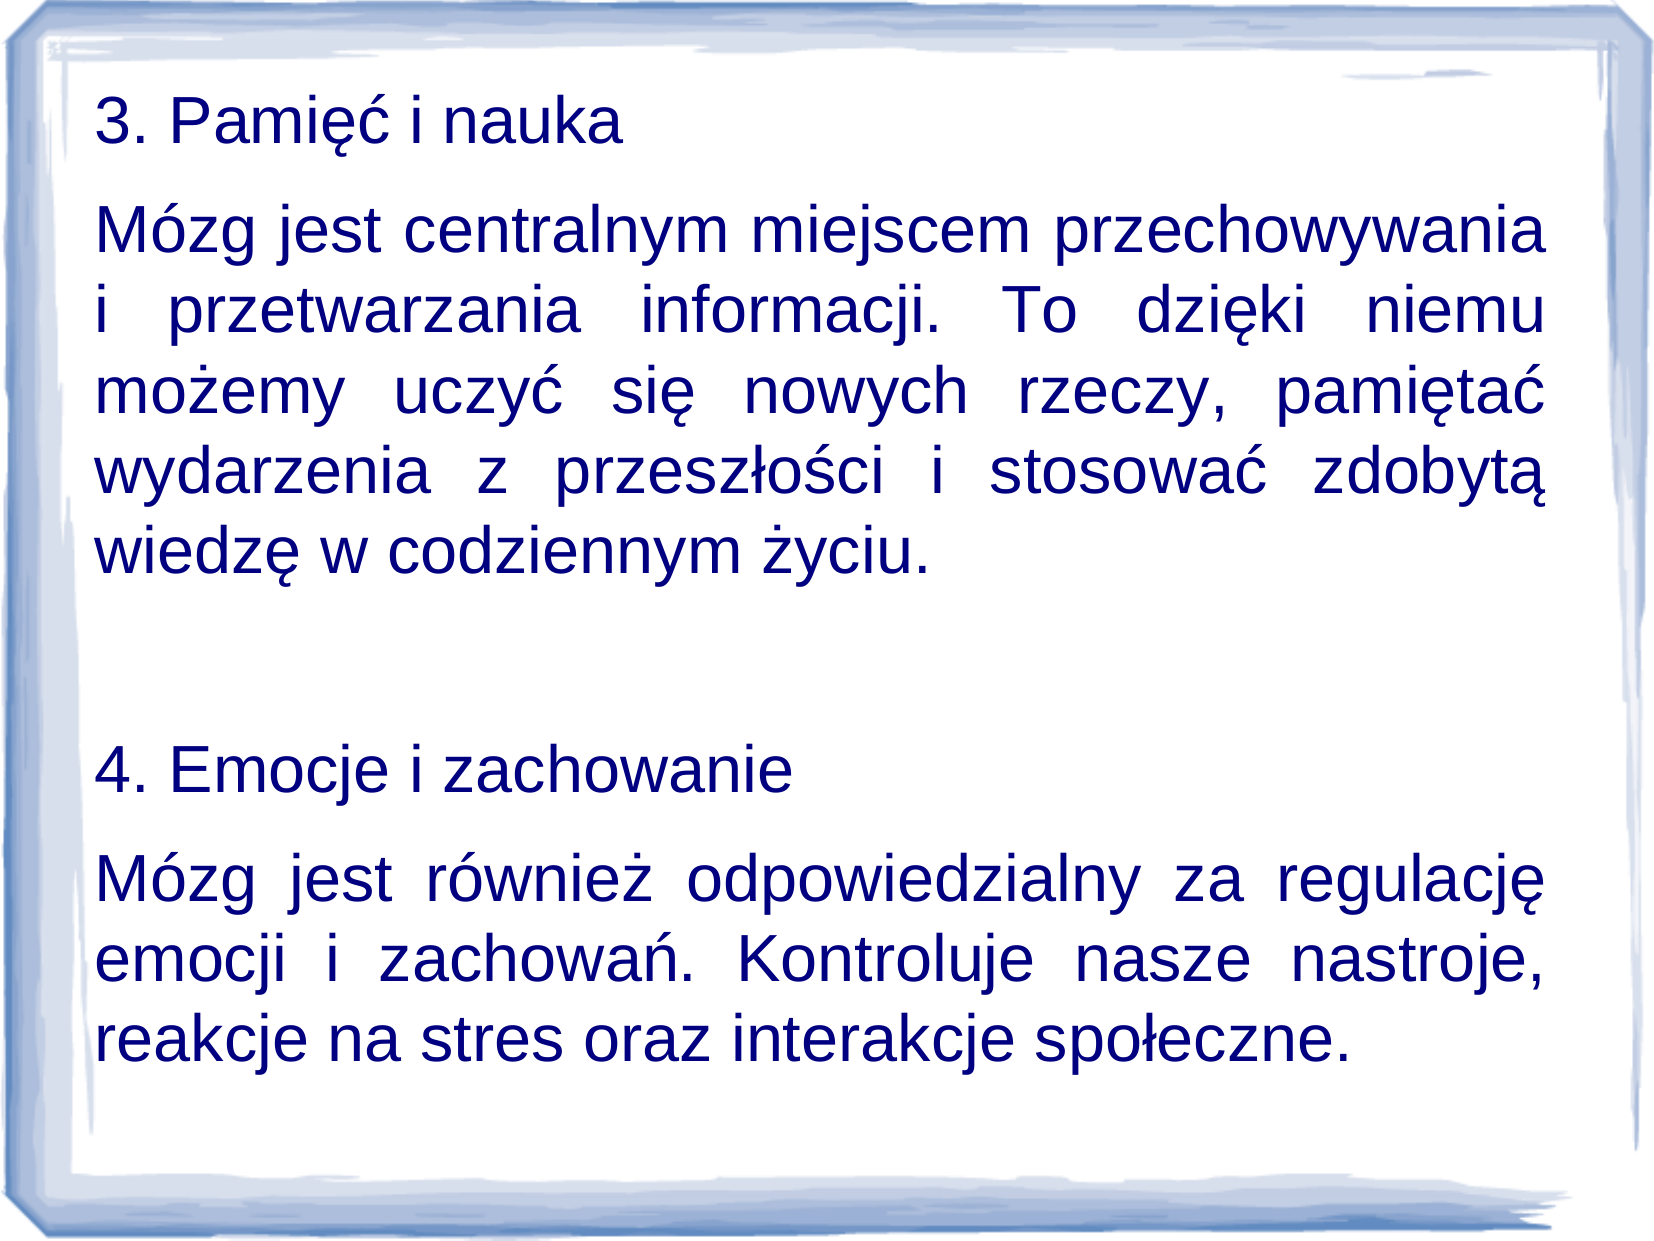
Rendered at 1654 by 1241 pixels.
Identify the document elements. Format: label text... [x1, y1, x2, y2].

list 3. Pamięć i nauka Mózg jest centralnym miejscem przechowywania i przetwarzania informacji. To dzięki niemu możemy uczyć się nowych rzeczy, pamiętać wydarzenia z przeszłości i stosować zdobytą wiedzę w codziennym życiu. 4. Emocje i zachowanie Mózg jest również odpowiedzialny za regulację emocji i zachowań. Kontroluje nasze nastroje, reakcje na stres oraz interakcje społeczne. [94, 76, 1548, 1122]
